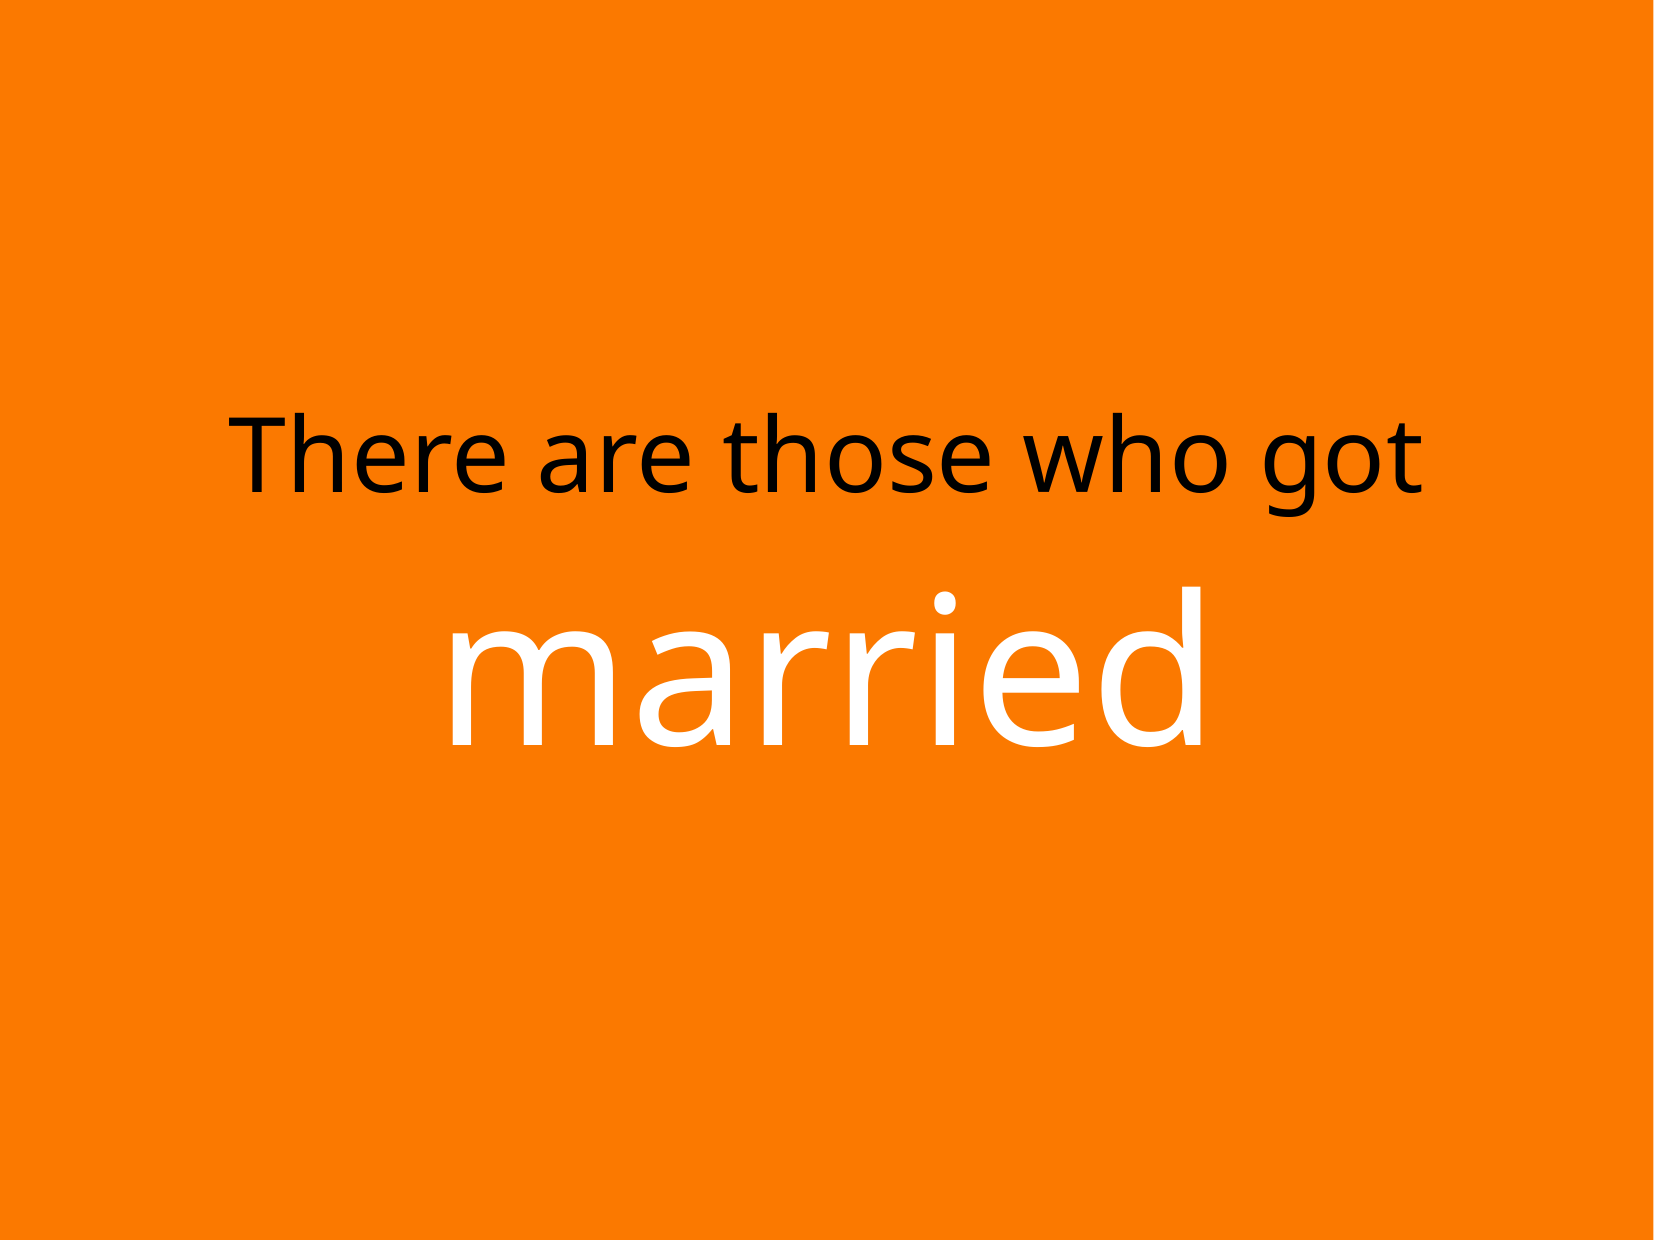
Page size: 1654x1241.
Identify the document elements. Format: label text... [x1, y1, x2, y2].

text_box There are those who got married [0, 374, 1654, 814]
